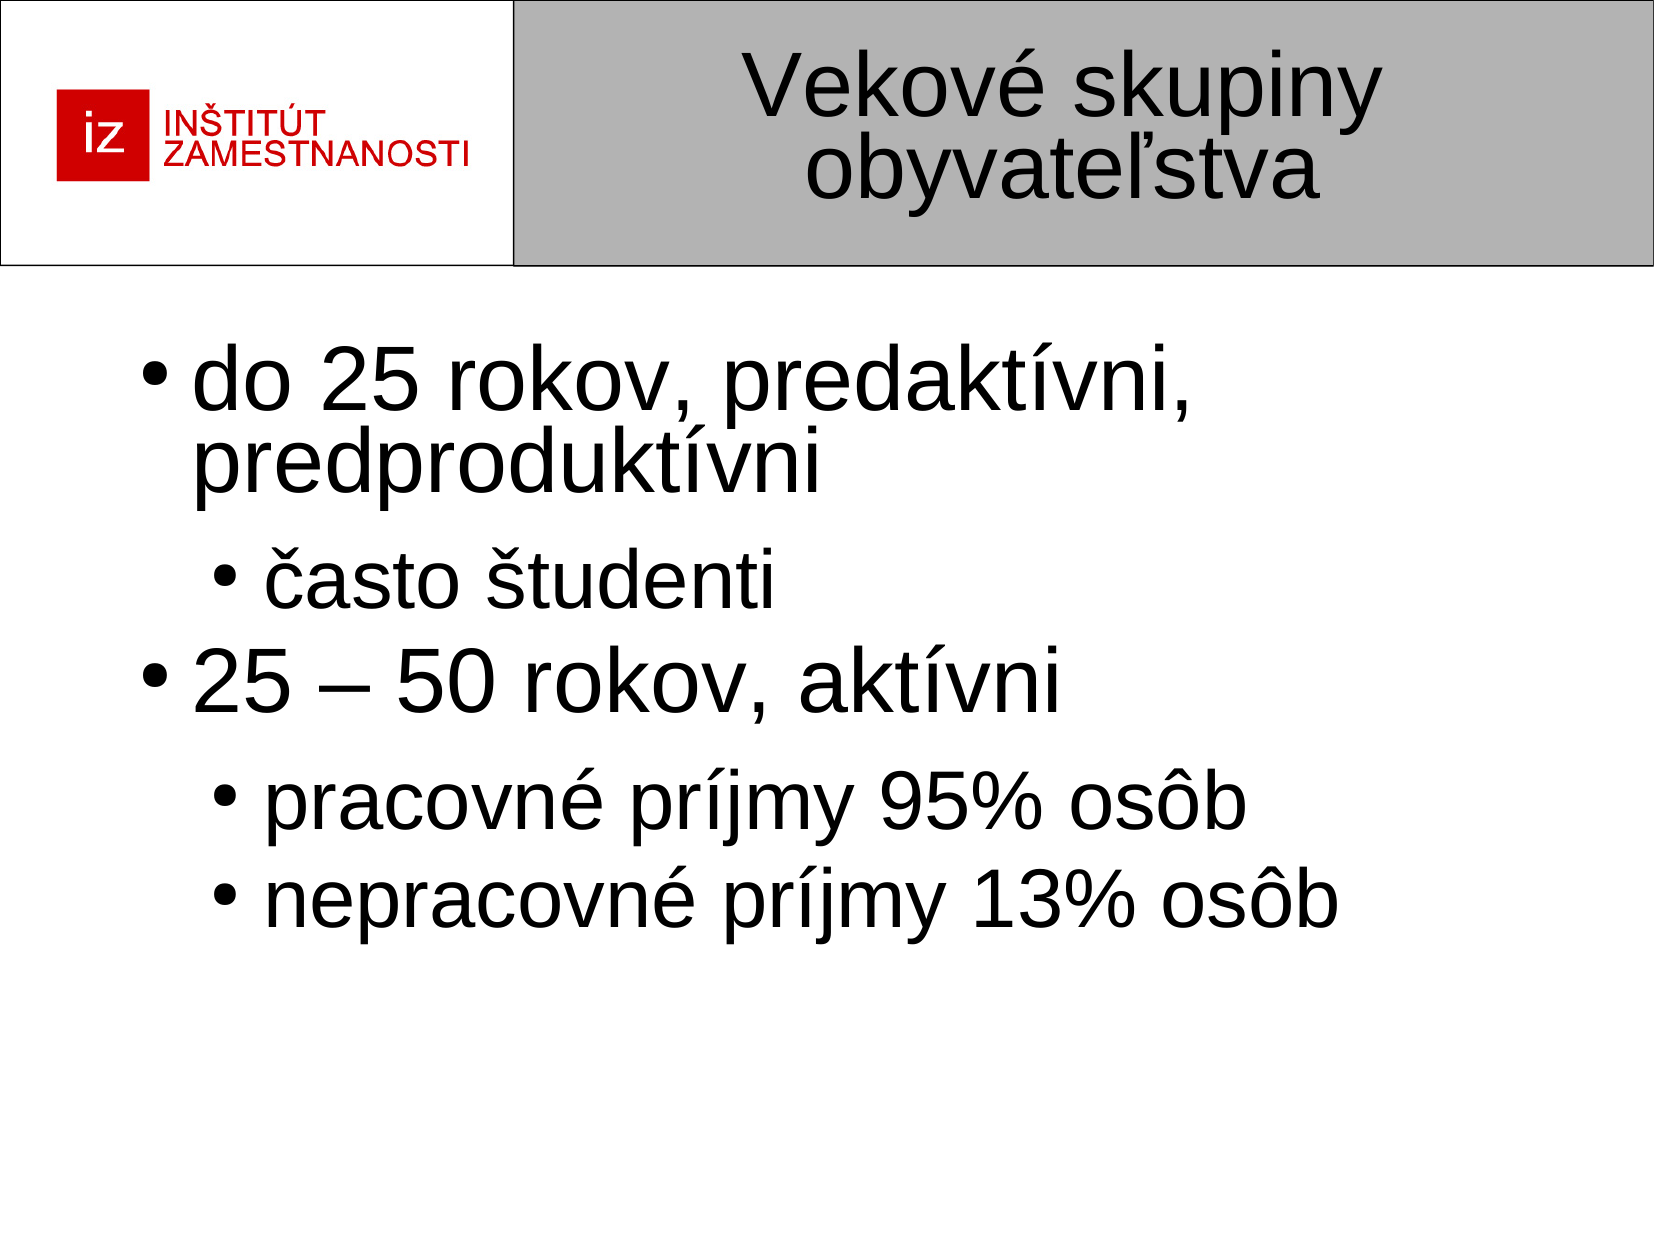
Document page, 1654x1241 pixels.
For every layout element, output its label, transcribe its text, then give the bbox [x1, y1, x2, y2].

list do 25 rokov, predaktívni, predproduktívni často študenti 25 – 50 rokov, aktívni pracovné príjmy 95% osôb nepracovné príjmy 13% osôb [121, 344, 1533, 1126]
title Vekové skupiny obyvateľstva [561, 29, 1565, 237]
picture [5, 8, 512, 257]
